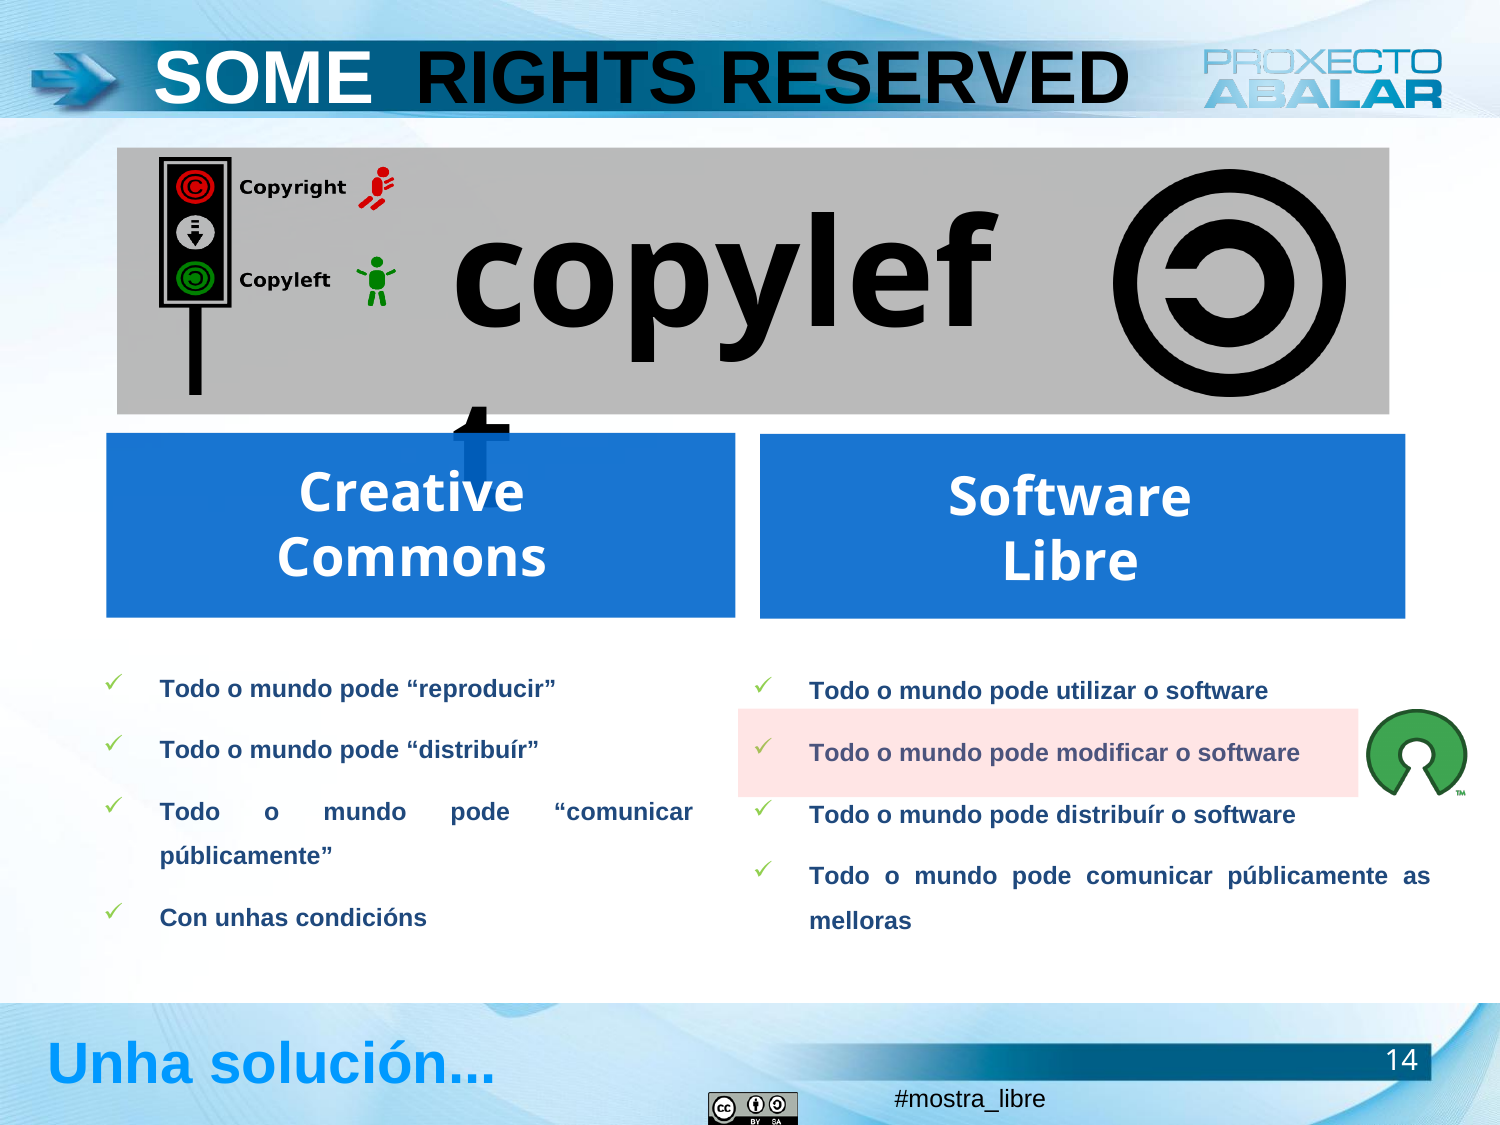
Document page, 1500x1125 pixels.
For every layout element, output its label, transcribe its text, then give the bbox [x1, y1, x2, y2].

text_box Unha solución... [32, 1017, 513, 1103]
text_box SOME RIGHTS RESERVED [129, 11, 1252, 308]
text_box Todo o mundo pode “reproducir” Todo o mundo pode “distribuír” Todo o mundo pode “comunicar públicamente” Con unhas condicións [88, 649, 709, 940]
text_box #mostra_libre [879, 1074, 1062, 1120]
text_box [760, 433, 1406, 619]
text_box [106, 432, 736, 618]
text_box Software Libre [933, 453, 1312, 635]
text_box Todo o mundo pode utilizar o software Todo o mundo pode modificar o software Todo o mundo pode distribuír o software Todo o mundo pode comunicar públicamente as melloras [738, 652, 1447, 709]
text_box [738, 708, 1359, 798]
text_box <número> [1082, 1031, 1433, 1092]
text_box Creative Commons [262, 449, 668, 629]
picture [0, 0, 1500, 1125]
text_box Todo o mundo pode utilizar o software Todo o mundo pode modificar o software Todo o mundo pode distribuír o software Todo o mundo pode comunicar públicamente as melloras [738, 798, 1447, 943]
text_box [117, 147, 1390, 415]
text_box copyleft [435, 308, 1027, 367]
